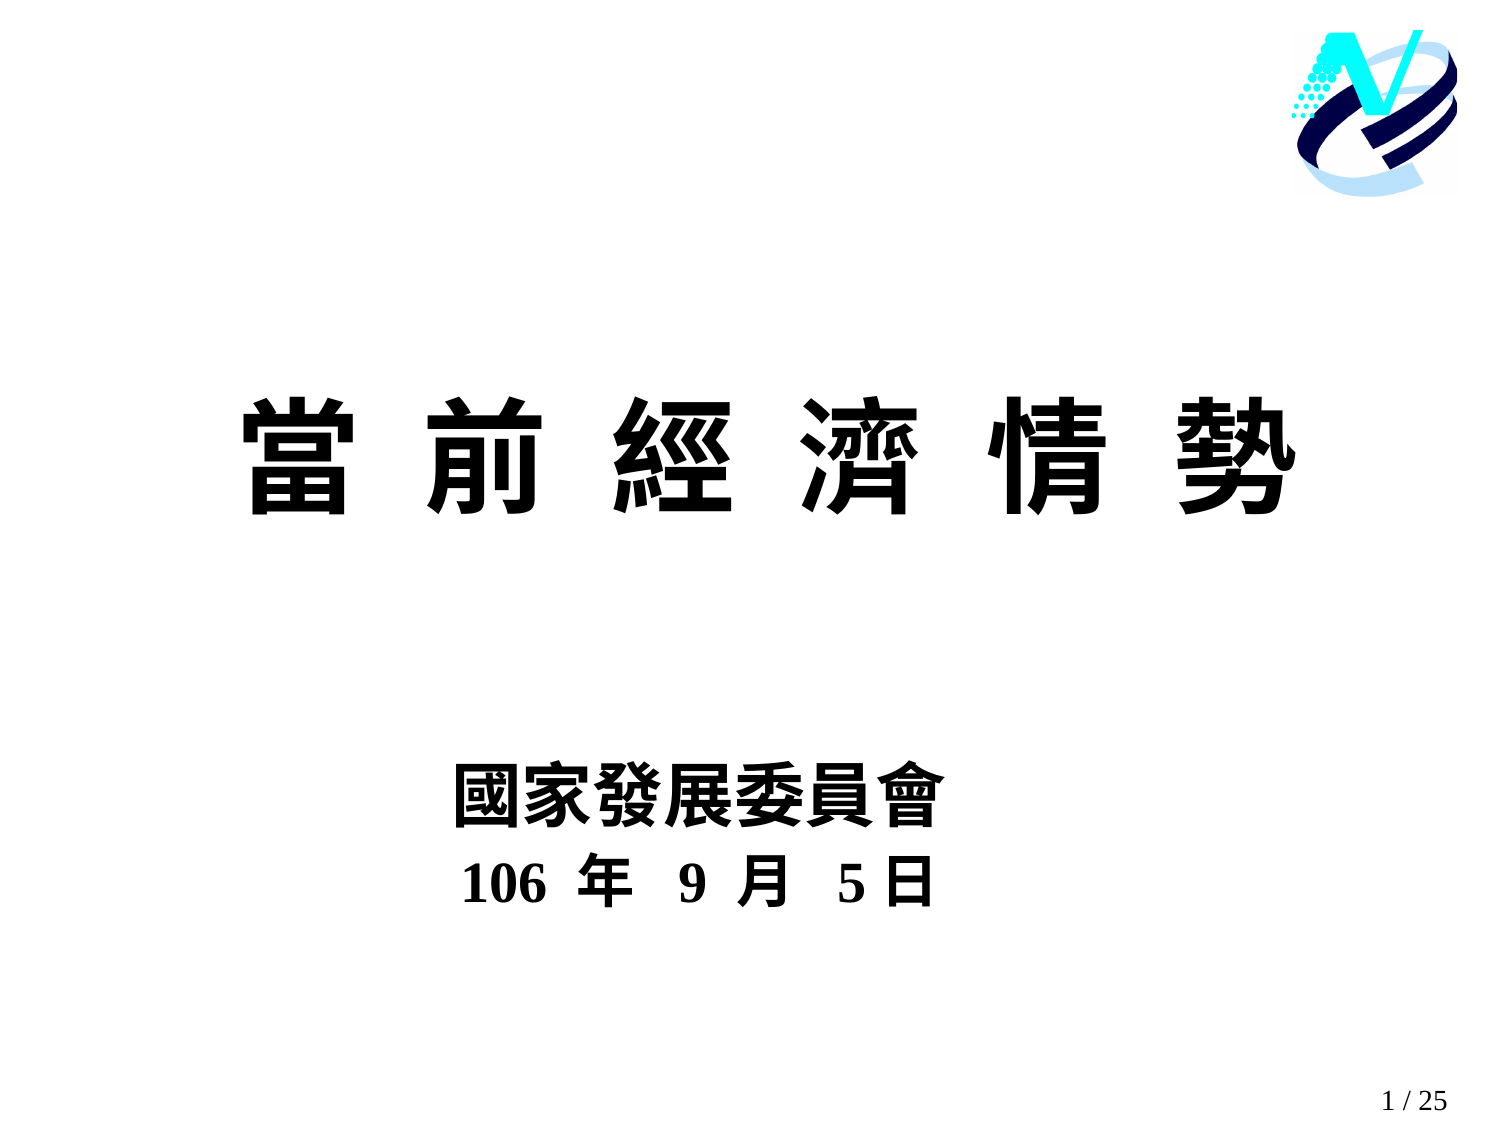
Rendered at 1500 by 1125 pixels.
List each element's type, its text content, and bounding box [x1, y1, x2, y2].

title 當 前 經 濟 情 勢 [103, 349, 1430, 537]
picture [1291, 30, 1458, 197]
text_box 國家發展委員會 106 年 9 月 5日 [206, 743, 1294, 924]
